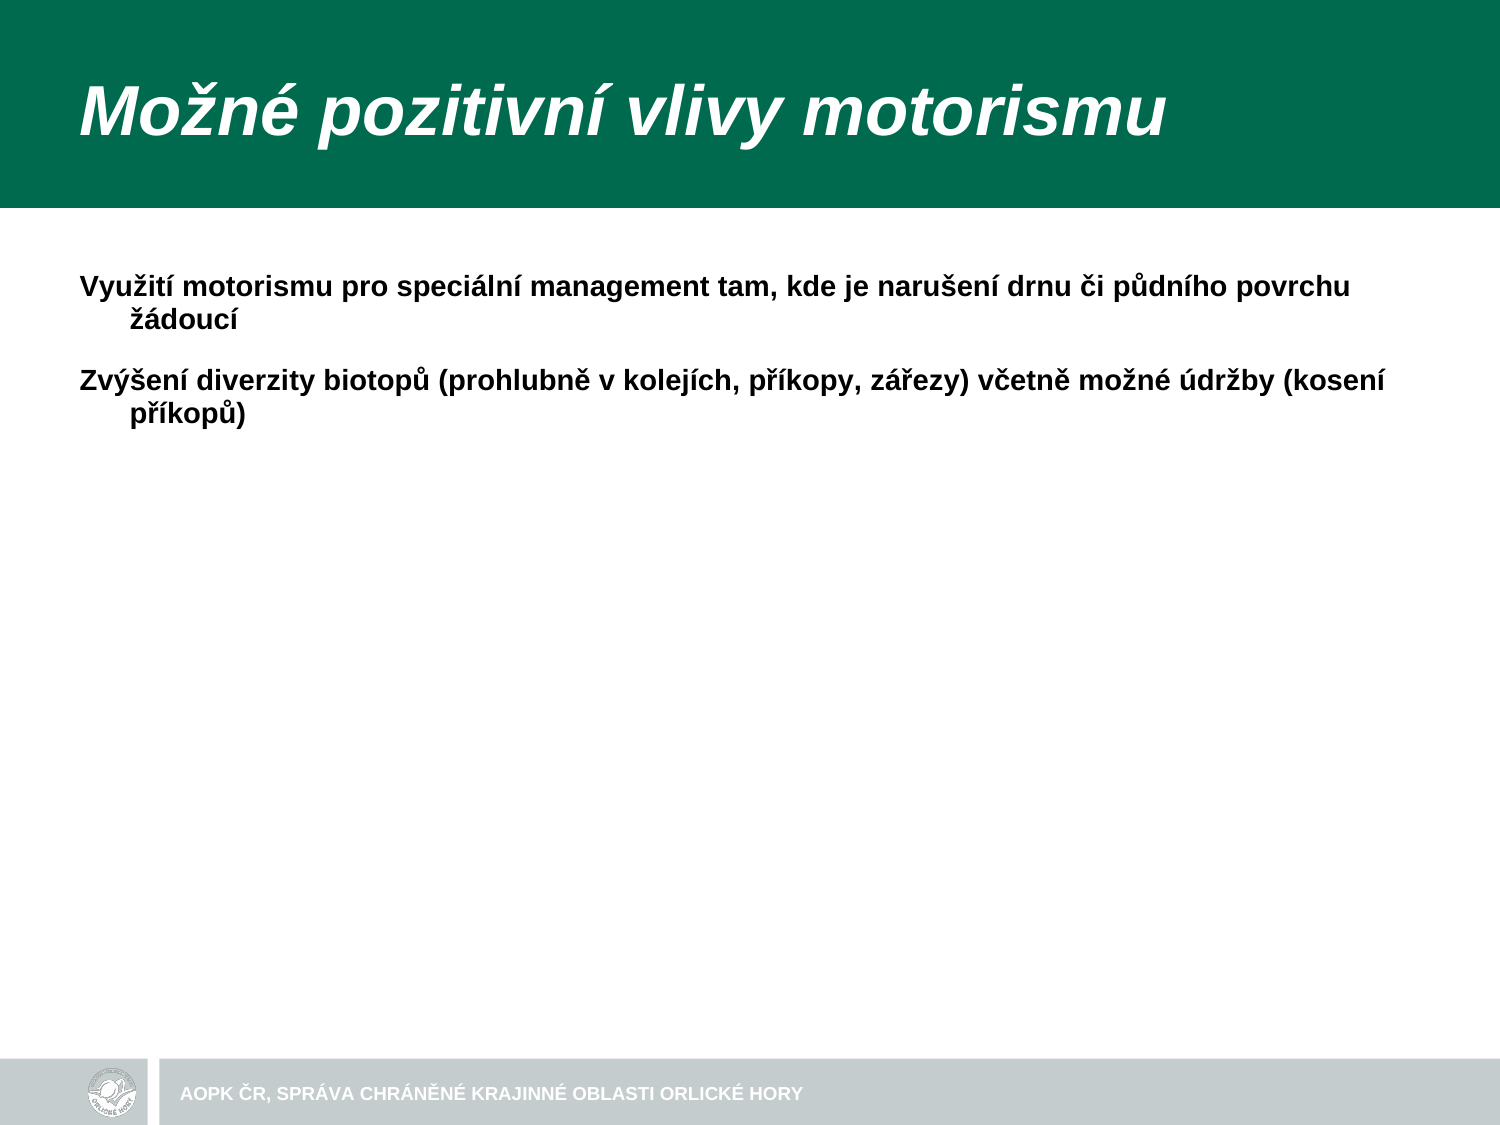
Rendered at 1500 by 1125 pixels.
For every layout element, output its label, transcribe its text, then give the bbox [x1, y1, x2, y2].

title Možné pozitivní vlivy motorismu [64, 7, 1436, 216]
picture [88, 1068, 136, 1117]
list Využití motorismu pro speciální management tam, kde je narušení drnu či půdního povrchu žádoucí Zvýšení diverzity biotopů (prohlubně v kolejích, příkopy, zářezy) včetně možné údržby (kosení příkopů) [64, 262, 1426, 1024]
